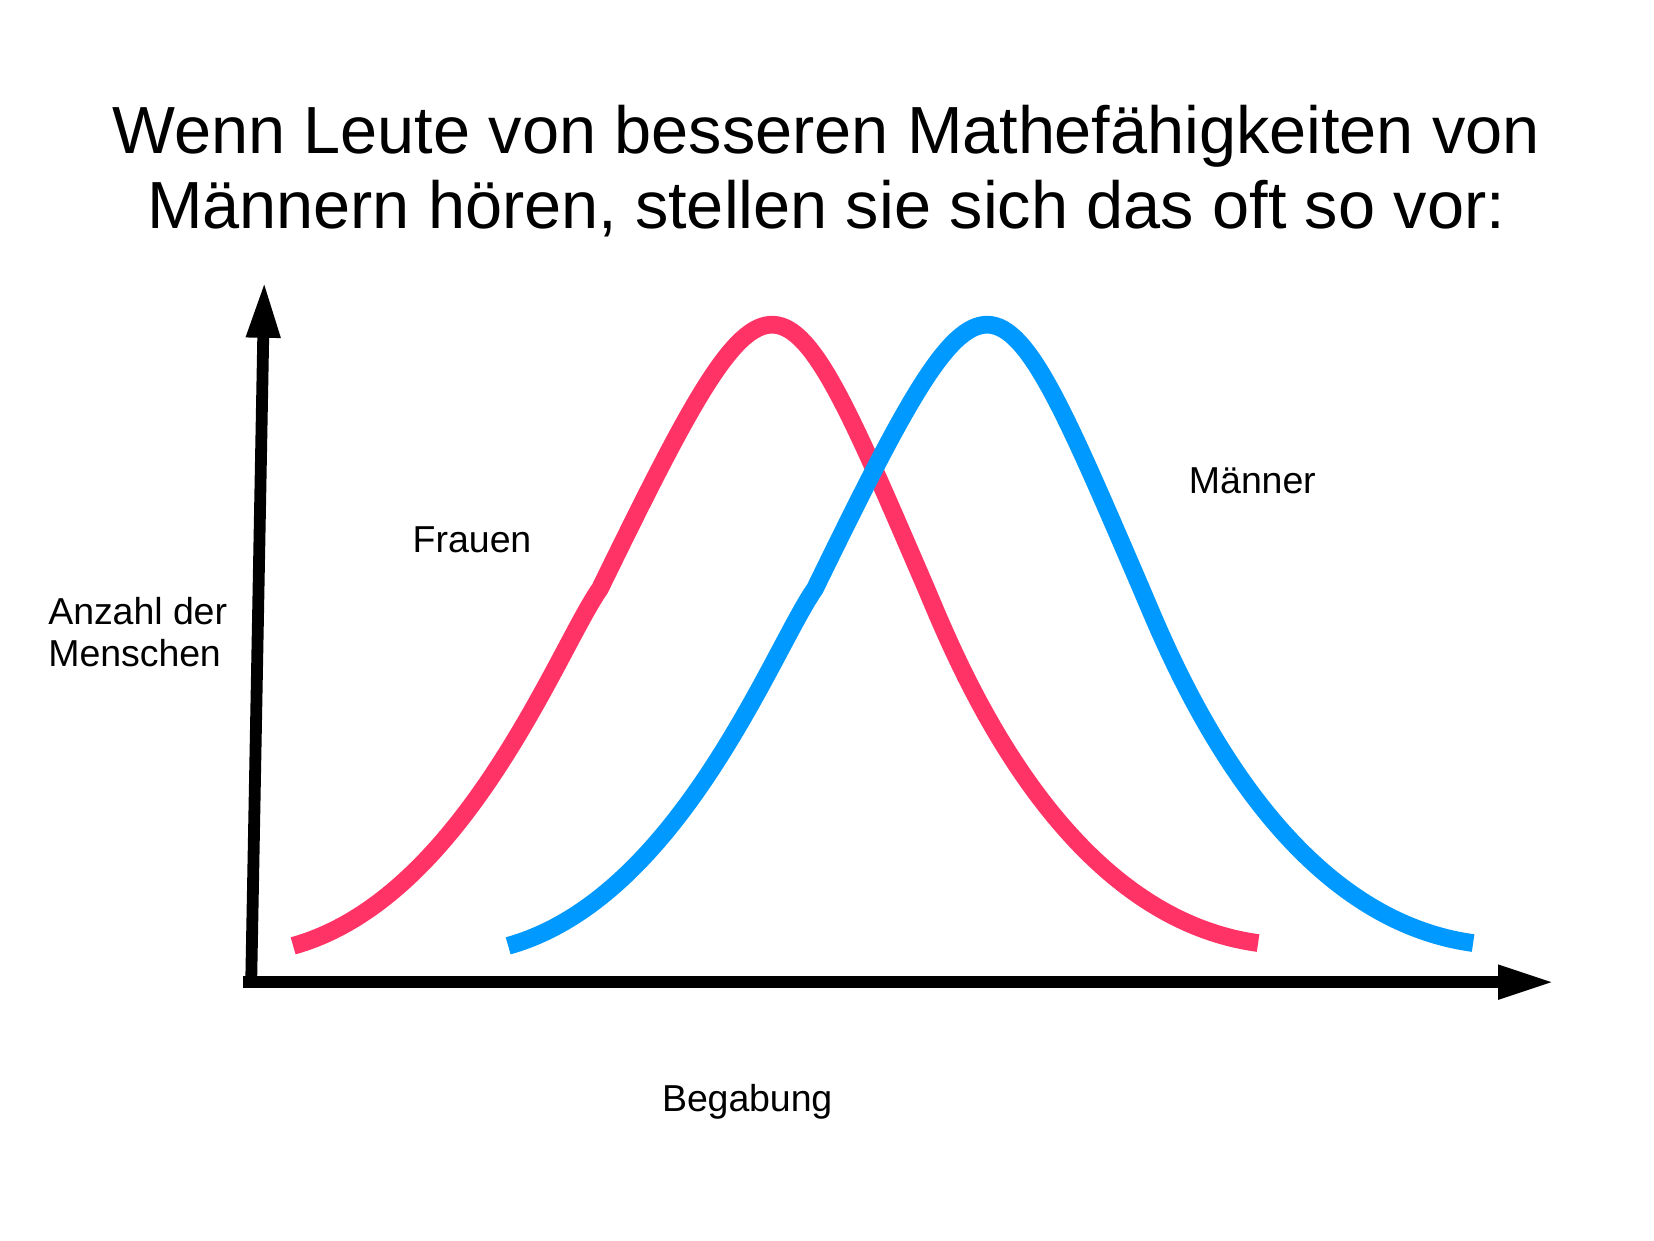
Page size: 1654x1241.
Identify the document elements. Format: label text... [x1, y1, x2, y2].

text_box Begabung [647, 1069, 848, 1127]
subtitle Wenn Leute von besseren Mathefähigkeiten von Männern hören, stellen sie sich das oft so vor: [82, 56, 1571, 1102]
text_box Anzahl der Menschen [33, 583, 249, 683]
text_box Frauen [397, 510, 557, 568]
text_box Männer [1174, 452, 1381, 509]
